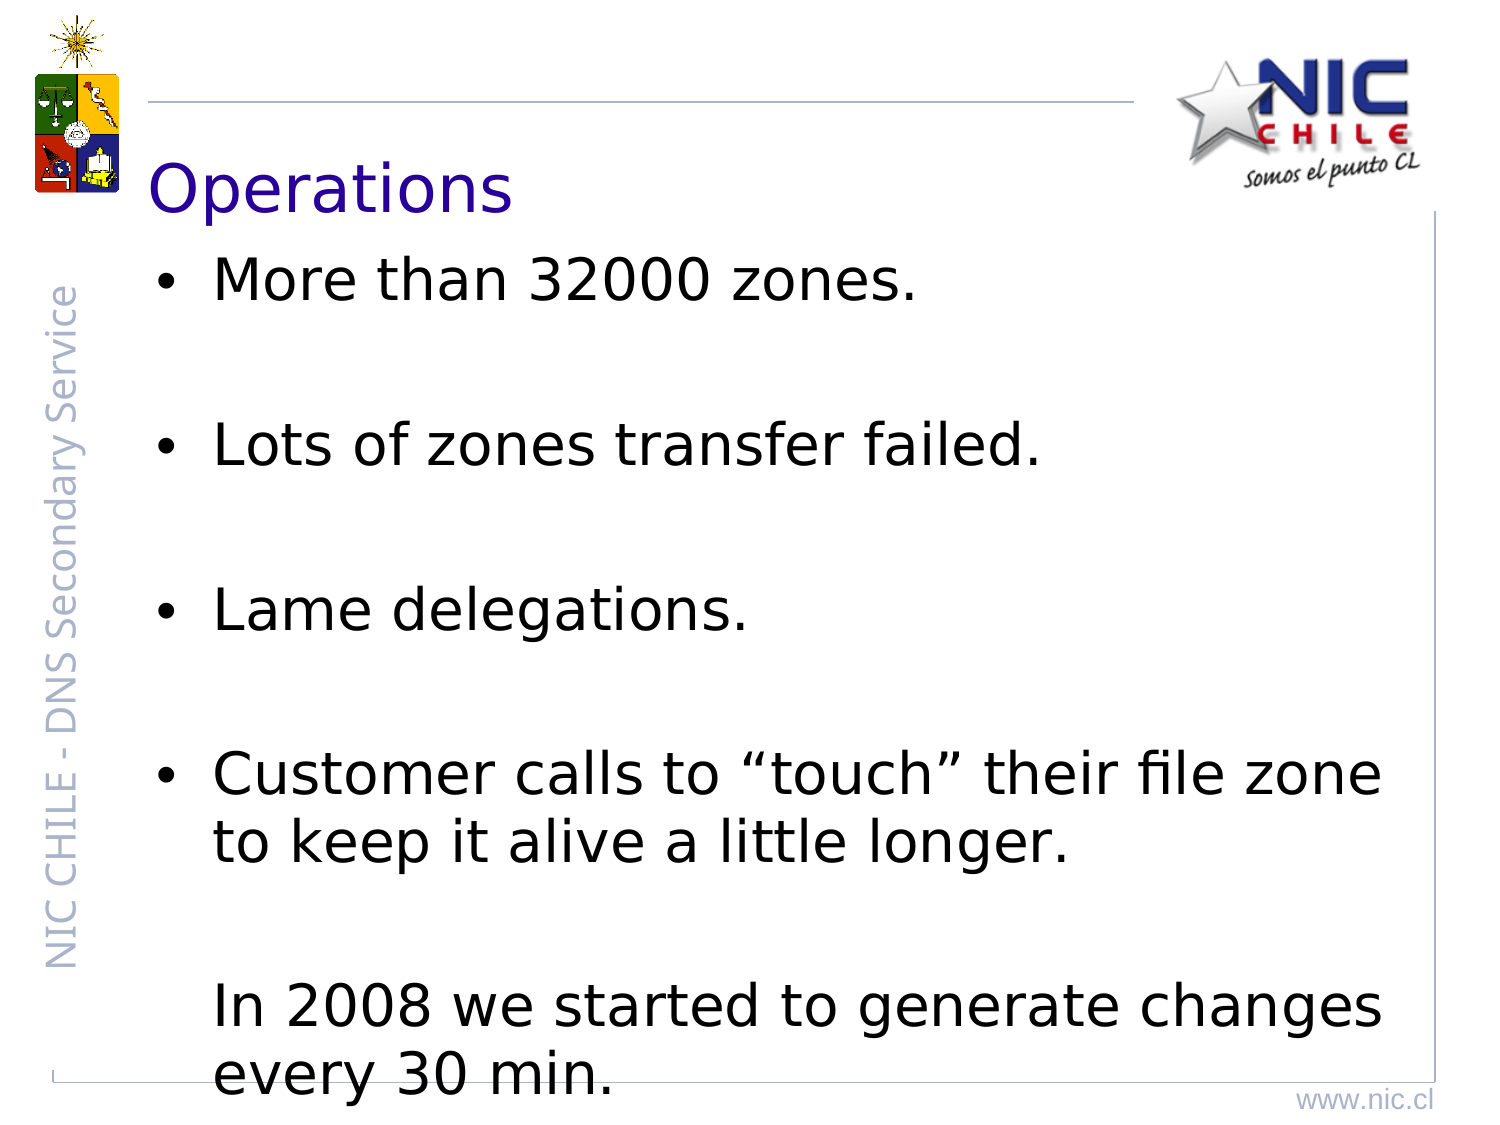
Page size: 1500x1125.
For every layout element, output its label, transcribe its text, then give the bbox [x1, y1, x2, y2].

list More than 32000 zones. Lots of zones transfer failed. Lame delegations. Customer calls to “touch” their file zone to keep it alive a little longer. In 2008 we started to generate changes every 30 min. [100, 246, 1426, 1125]
picture [1134, 37, 1463, 211]
title Operations [147, 113, 1353, 246]
picture [30, 9, 124, 199]
